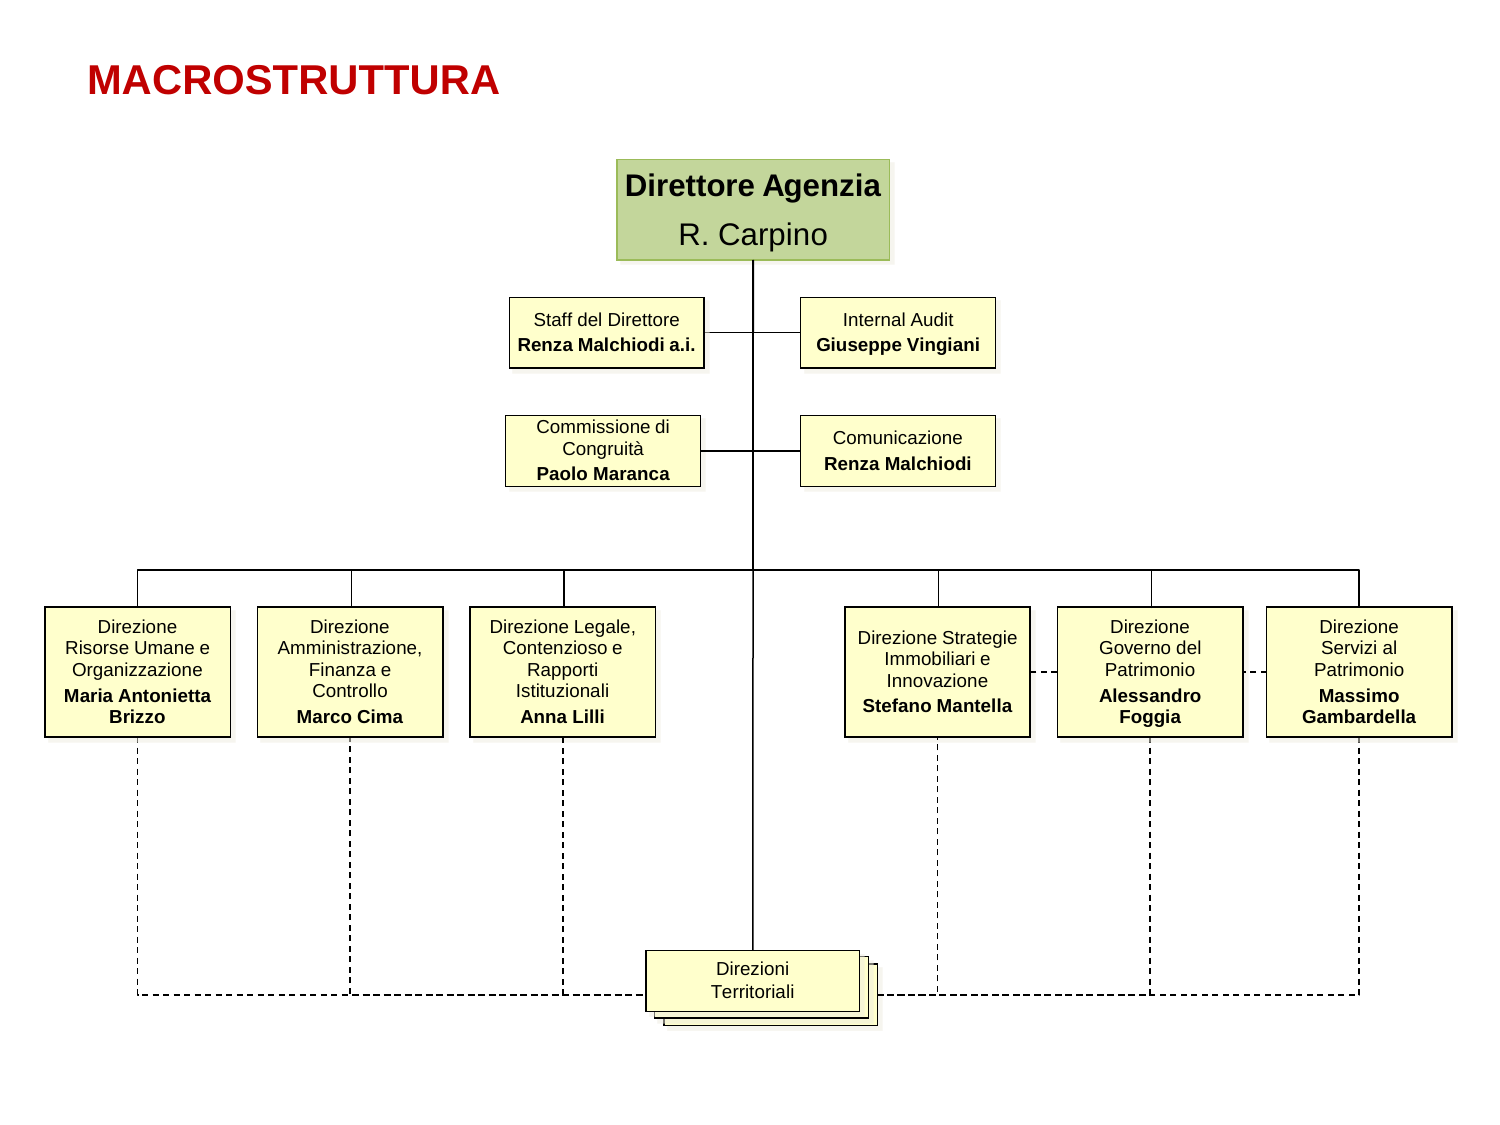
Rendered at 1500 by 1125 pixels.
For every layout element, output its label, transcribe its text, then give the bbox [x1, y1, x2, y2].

picture [44, 157, 1492, 1031]
title MACROSTRUTTURA [72, 45, 1462, 128]
